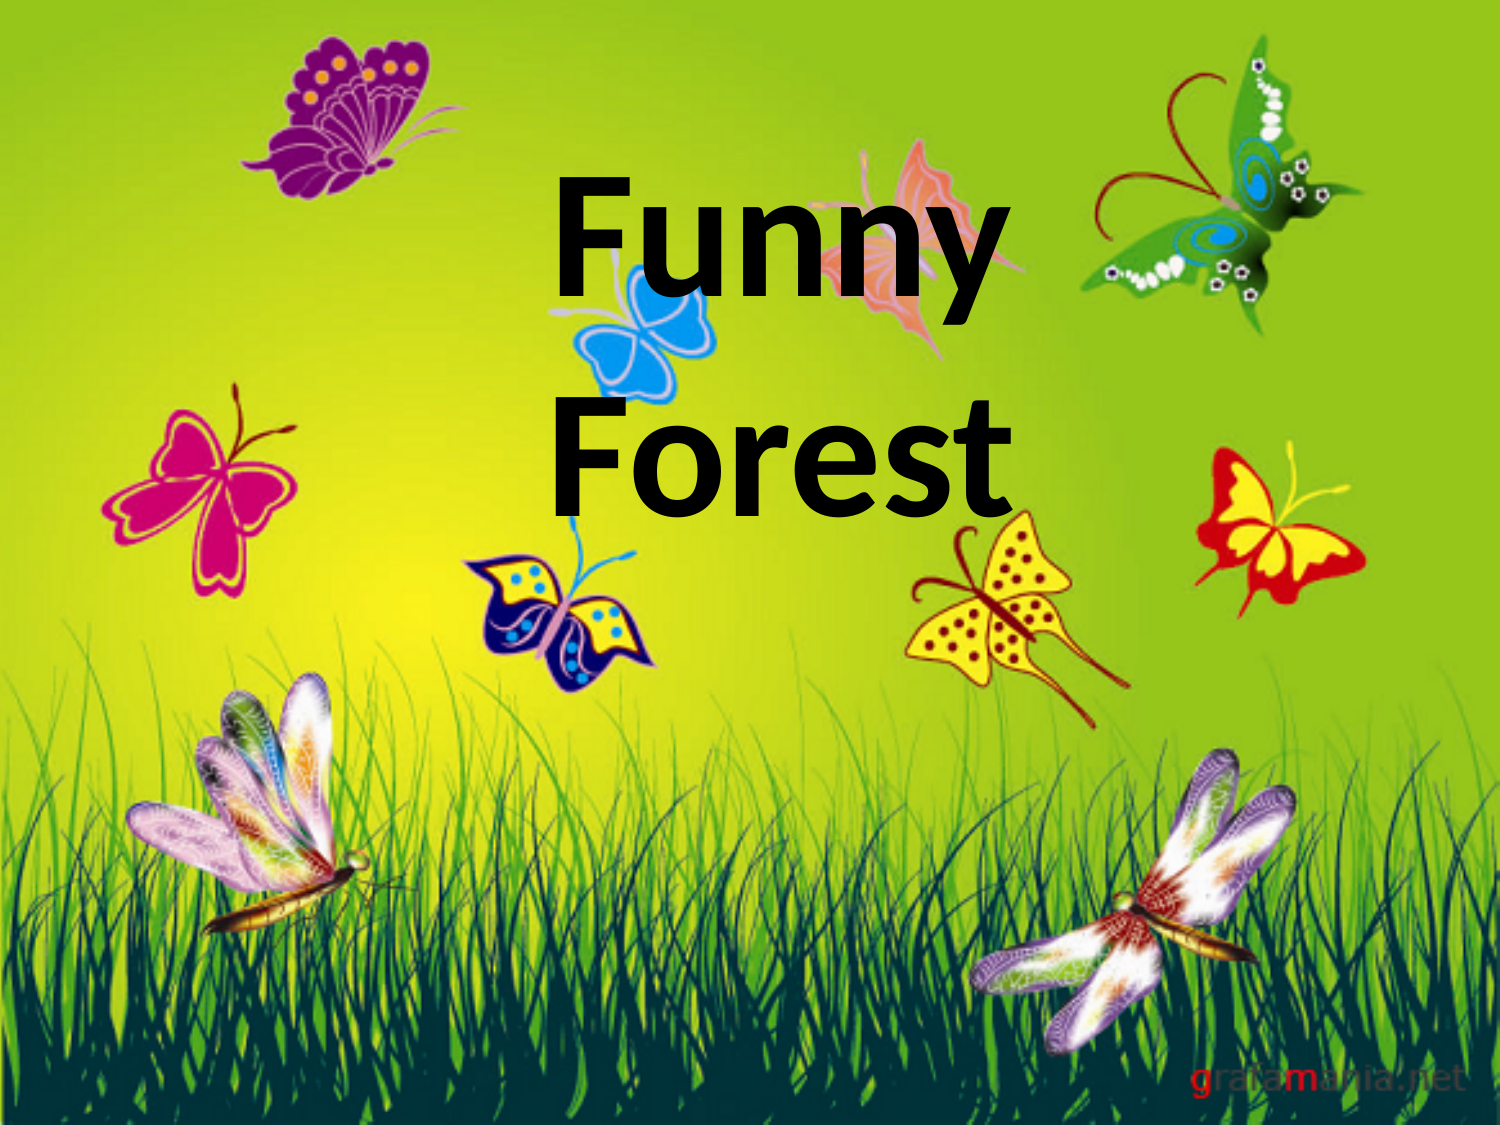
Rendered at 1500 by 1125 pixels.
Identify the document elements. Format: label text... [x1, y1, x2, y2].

text_box Funny Forest [445, 105, 1118, 561]
picture [0, 0, 1500, 1125]
